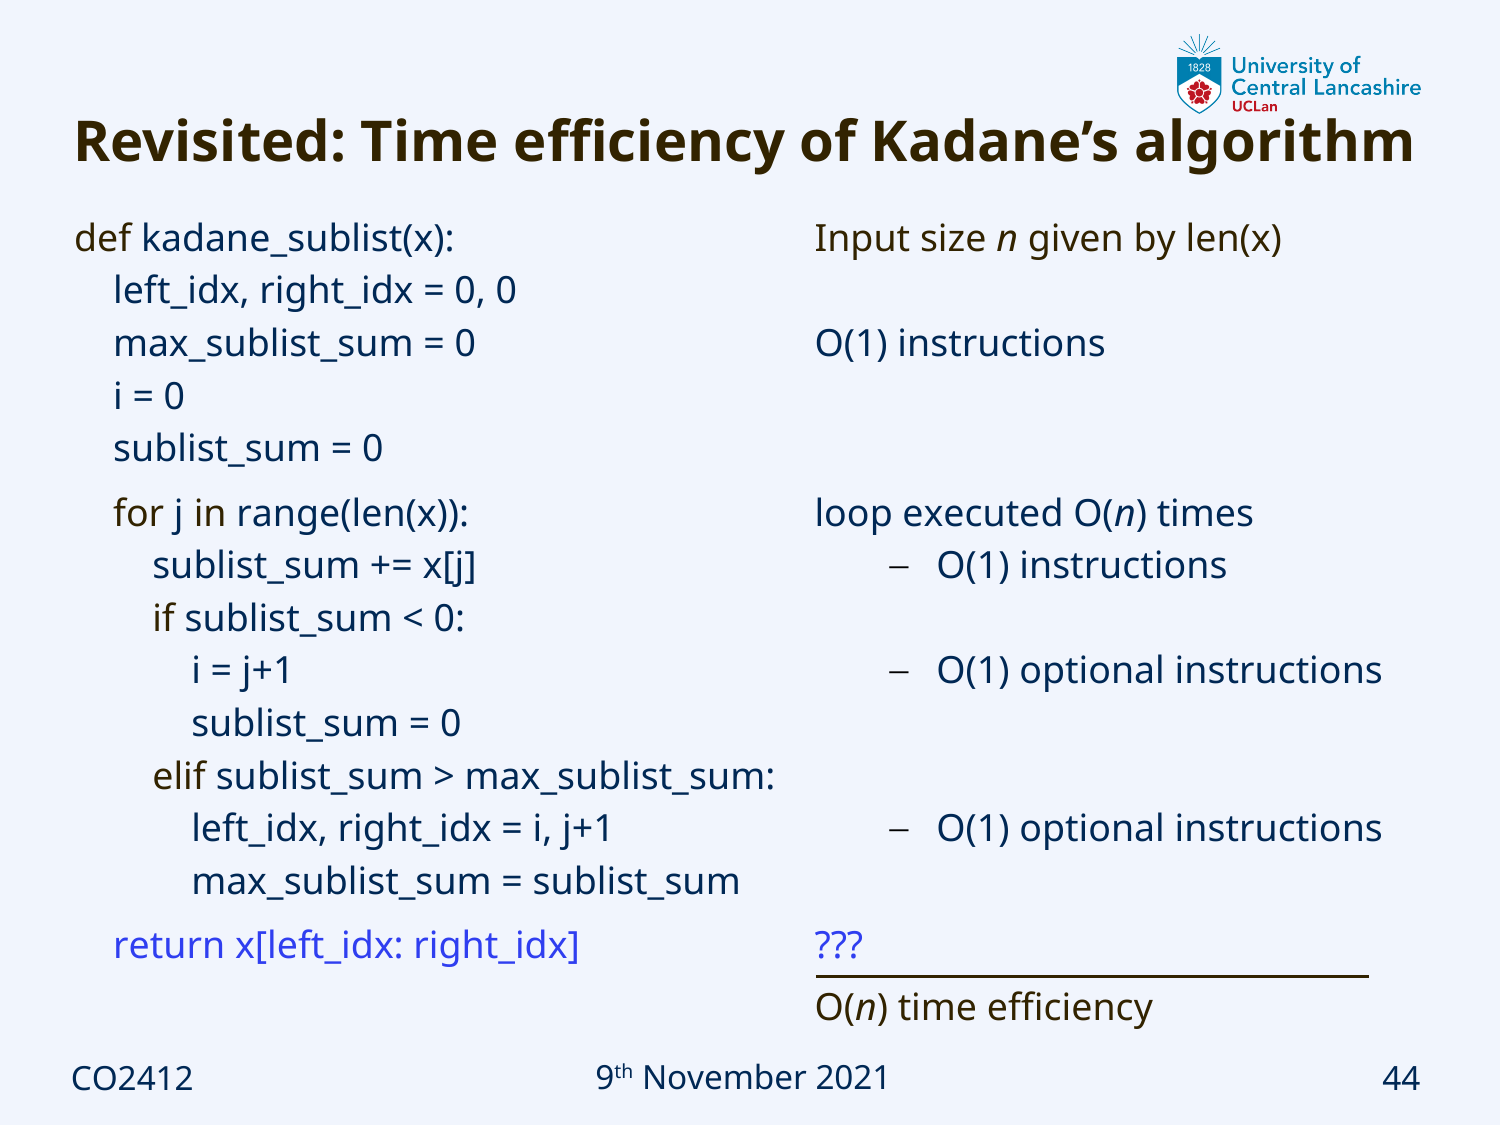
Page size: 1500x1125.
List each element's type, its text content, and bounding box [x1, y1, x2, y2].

title Revisited: Time efficiency of Kadane’s algorithm [58, 93, 1475, 186]
picture [1177, 34, 1421, 93]
text_box Input size n given by len(x) O(1) instructions loop executed O(n) times O(1) instructions O(1) optional instructions O(1) optional instructions ??? O(n) time efficiency [799, 198, 1500, 1035]
text_box def kadane_sublist(x): left_idx, right_idx = 0, 0 max_sublist_sum = 0 i = 0 sublist_sum = 0 for j in range(len(x)): sublist_sum += x[j] if sublist_sum < 0: i = j+1 sublist_sum = 0 elif sublist_sum > max_sublist_sum: left_idx, right_idx = i, j+1 max_sublist_sum = sublist_sum return x[left_idx: right_idx] [59, 198, 799, 1003]
